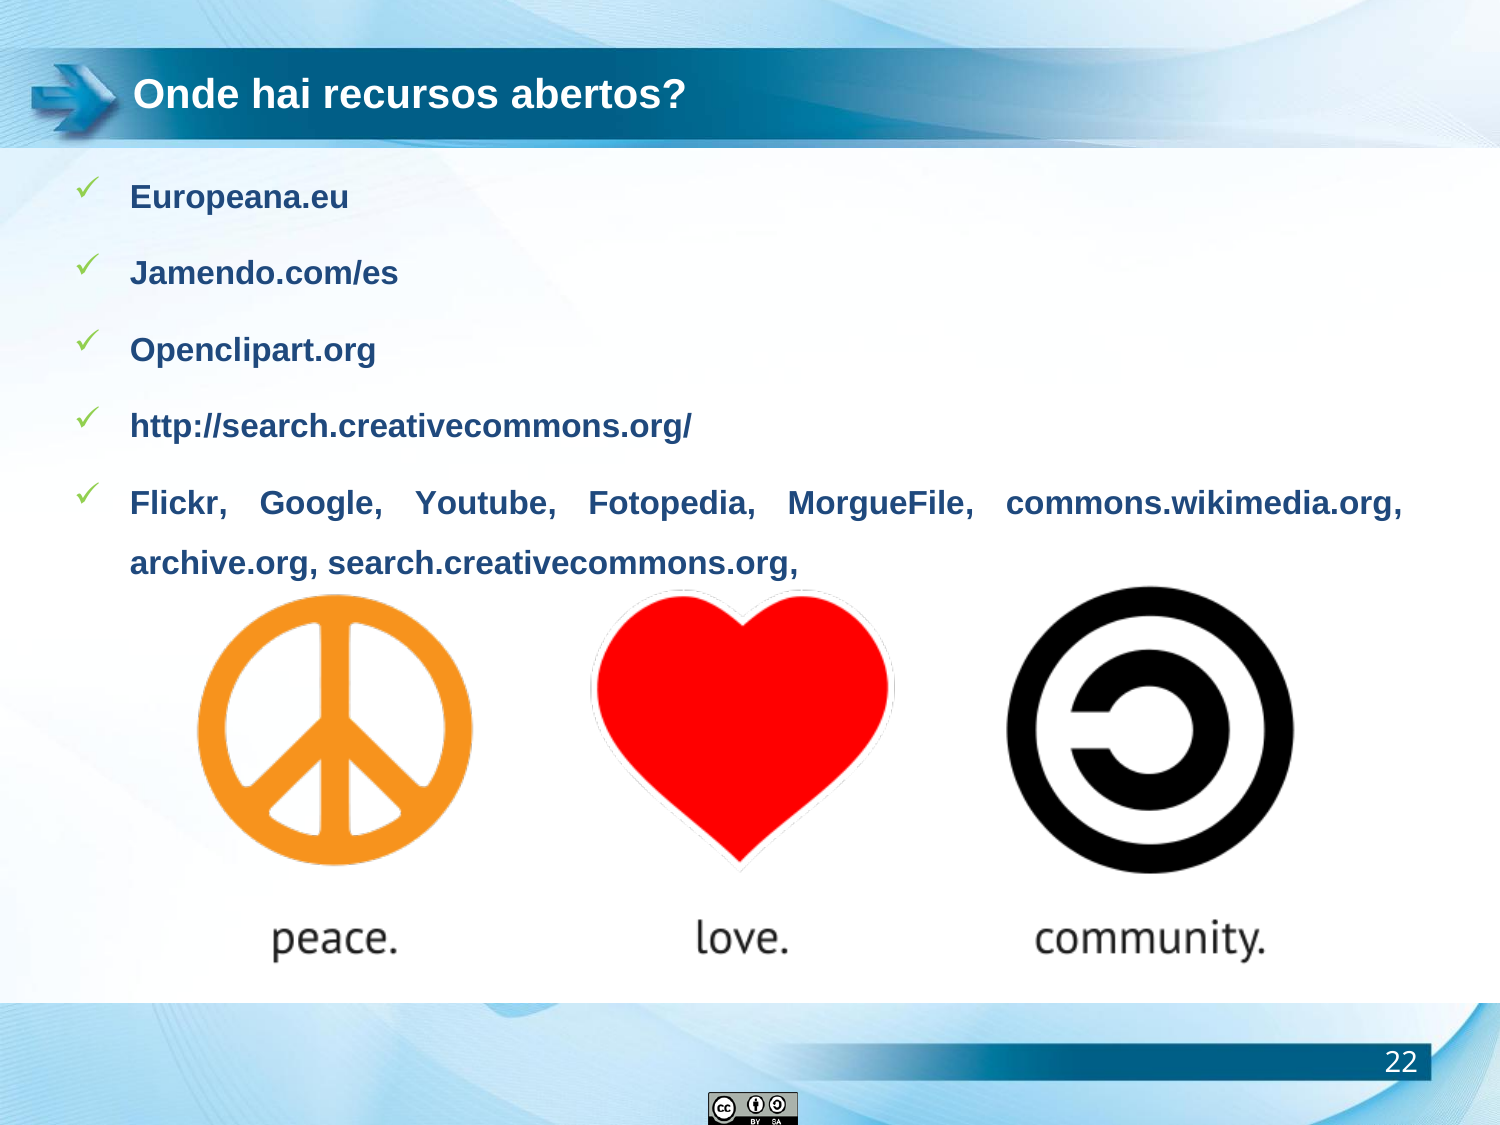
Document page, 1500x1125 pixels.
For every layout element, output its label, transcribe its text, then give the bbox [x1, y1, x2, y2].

picture [0, 0, 1500, 1125]
text_box Onde hai recursos abertos? [118, 59, 703, 124]
text_box Europeana.eu Jamendo.com/es Openclipart.org http://search.creativecommons.org/ Flickr, Google, Youtube, Fotopedia, MorgueFile, commons.wikimedia.org, archive.org, search.creativecommons.org, [58, 147, 1418, 589]
text_box <número> [1359, 1034, 1433, 1092]
